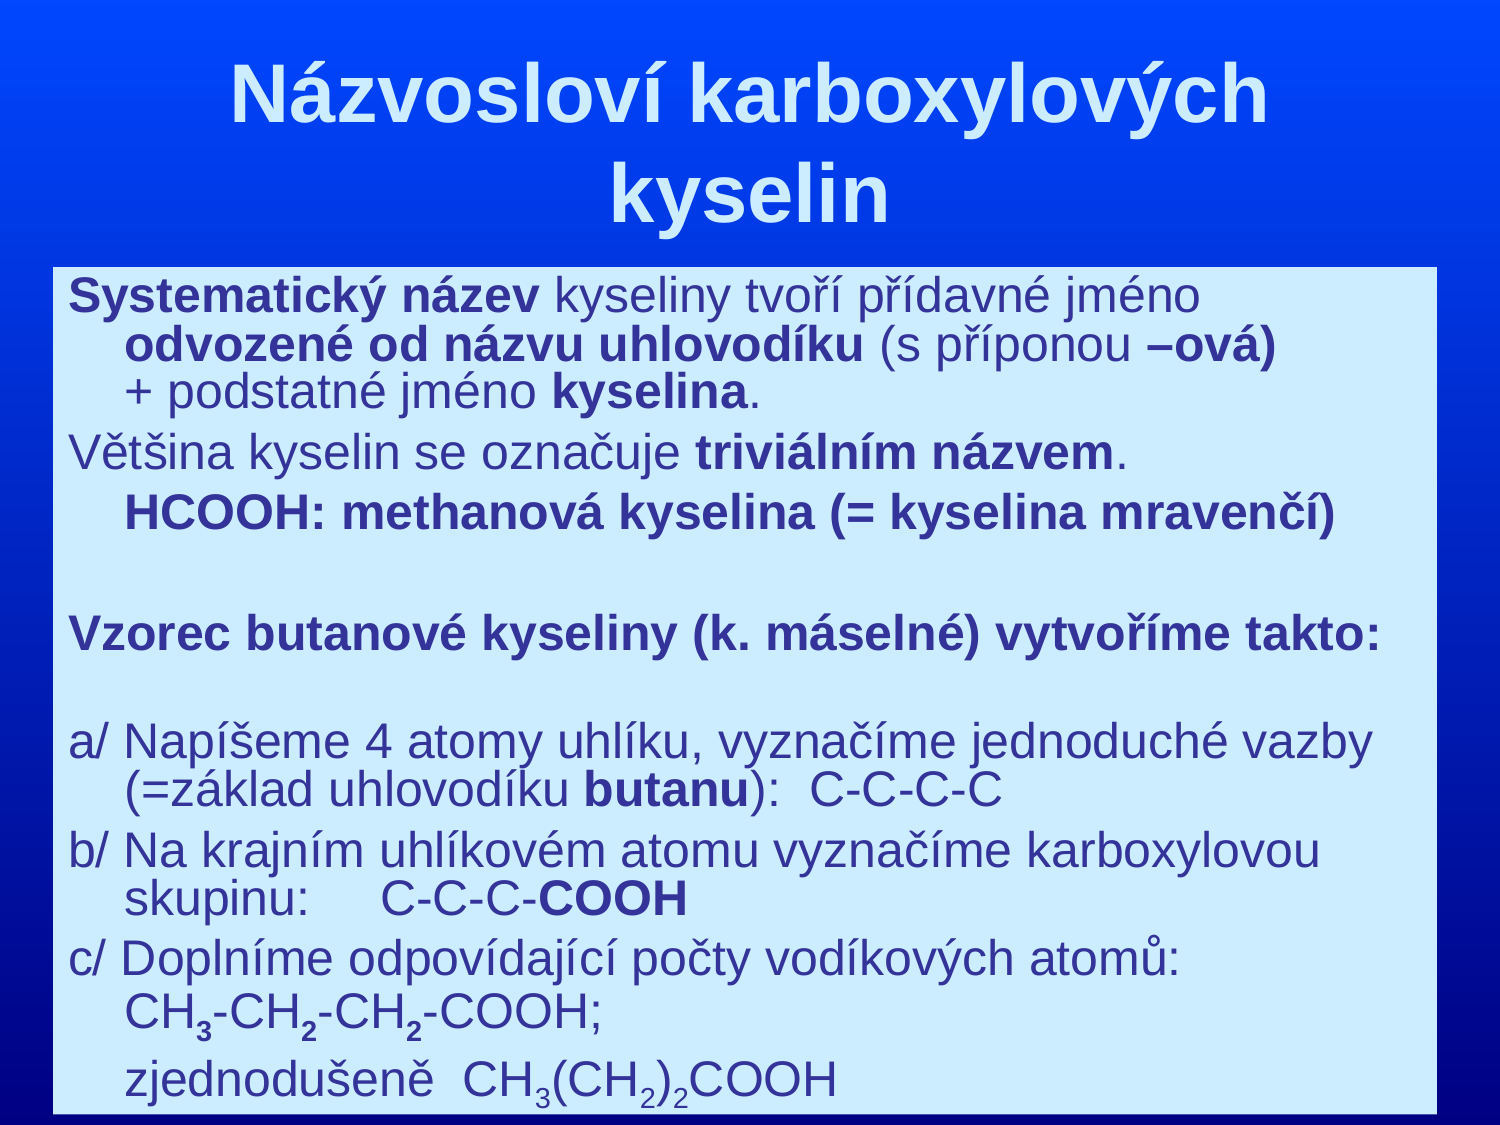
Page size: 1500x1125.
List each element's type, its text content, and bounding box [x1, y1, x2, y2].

title Názvosloví karboxylových kyselin [75, 31, 1426, 247]
list Systematický název kyseliny tvoří přídavné jméno odvozené od názvu uhlovodíku (s příponou –ová) + podstatné jméno kyselina. Většina kyselin se označuje triviálním názvem. HCOOH: methanová kyselina (= kyselina mravenčí) Vzorec butanové kyseliny (k. máselné) vytvoříme takto: a/ Napíšeme 4 atomy uhlíku, vyznačíme jednoduché vazby (=základ uhlovodíku butanu): C-C-C-C b/ Na krajním uhlíkovém atomu vyznačíme karboxylovou skupinu: C-C-C-COOH c/ Doplníme odpovídající počty vodíkových atomů: CH3-CH2-CH2-COOH; zjednodušeně CH3(CH2)2COOH [53, 267, 1437, 1115]
